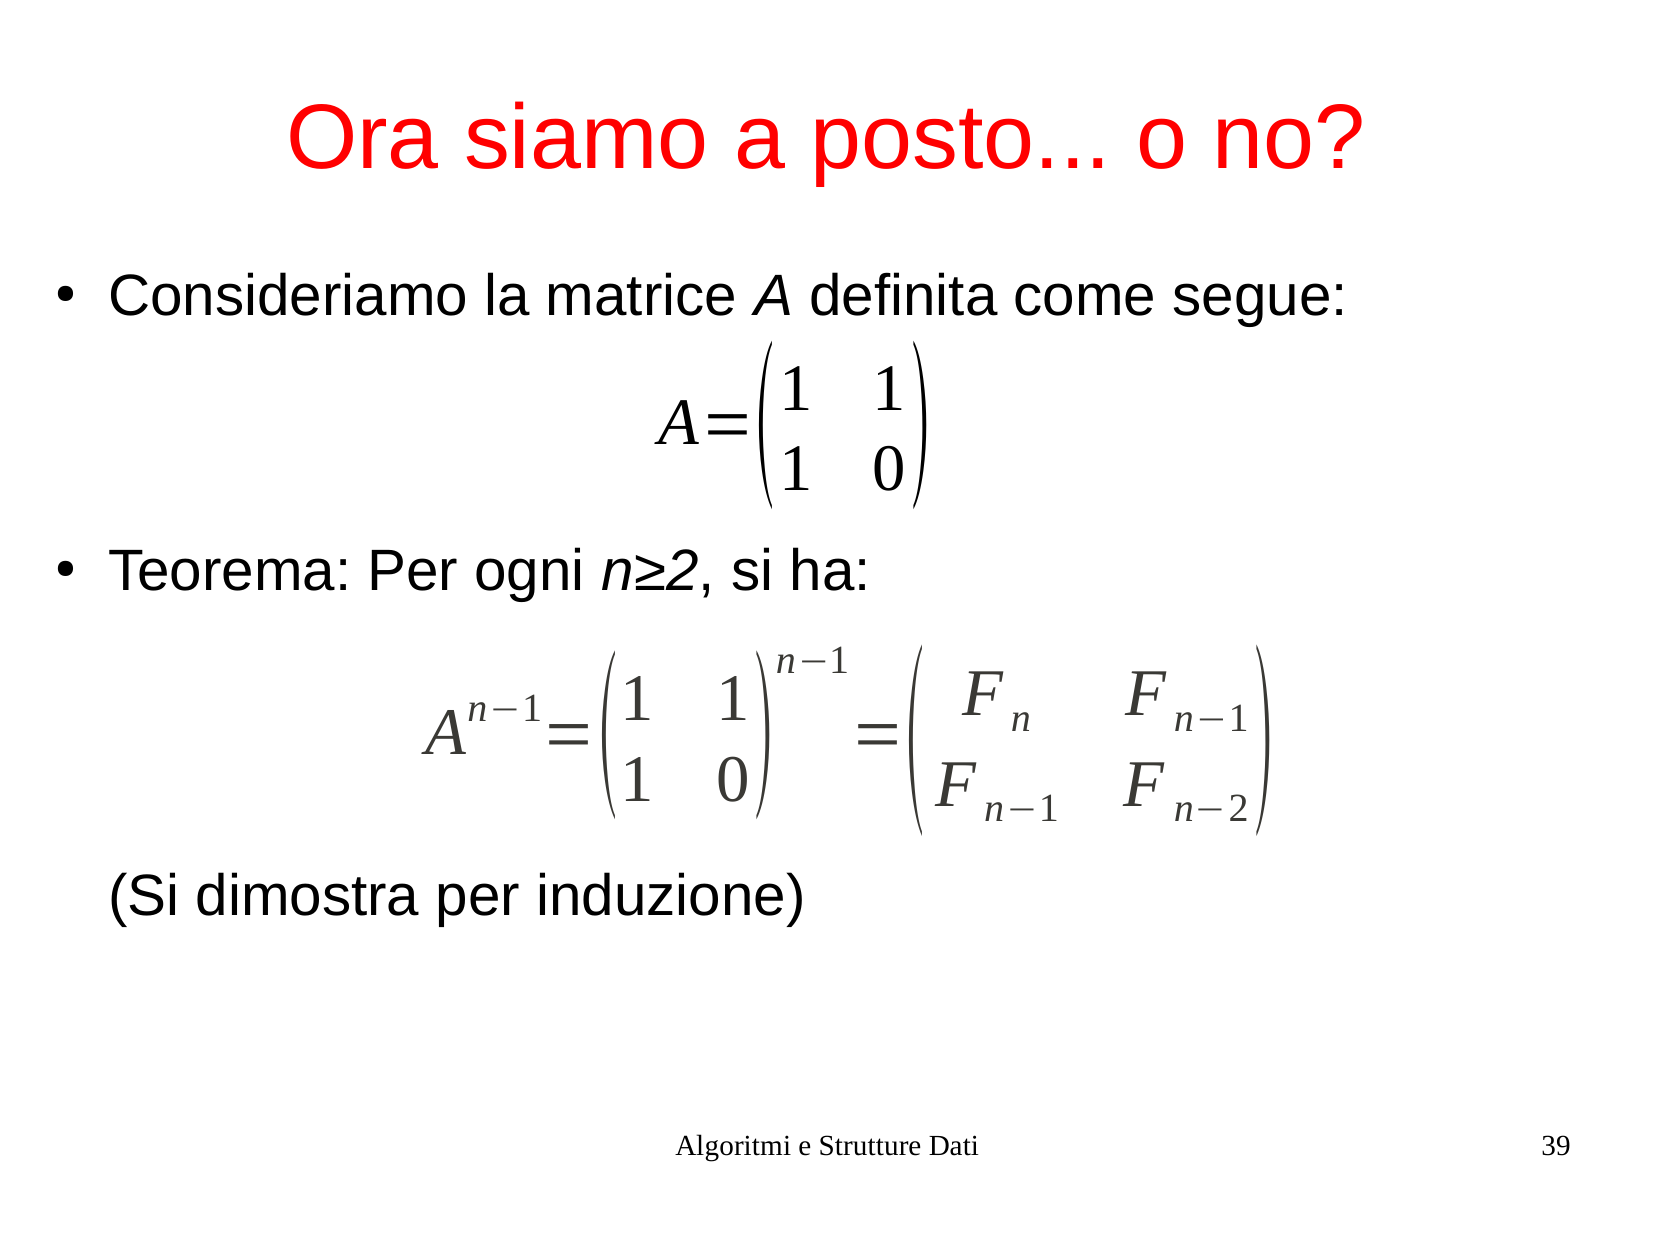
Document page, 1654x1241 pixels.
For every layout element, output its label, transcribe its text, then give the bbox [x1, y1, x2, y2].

title Ora siamo a posto... o no? [82, 49, 1571, 226]
chart [646, 337, 938, 513]
list Consideriamo la matrice A definita come segue: Teorema: Per ogni n≥2, si ha: (Si dimostra per induzione) [37, 262, 1613, 1109]
chart [412, 637, 1281, 840]
